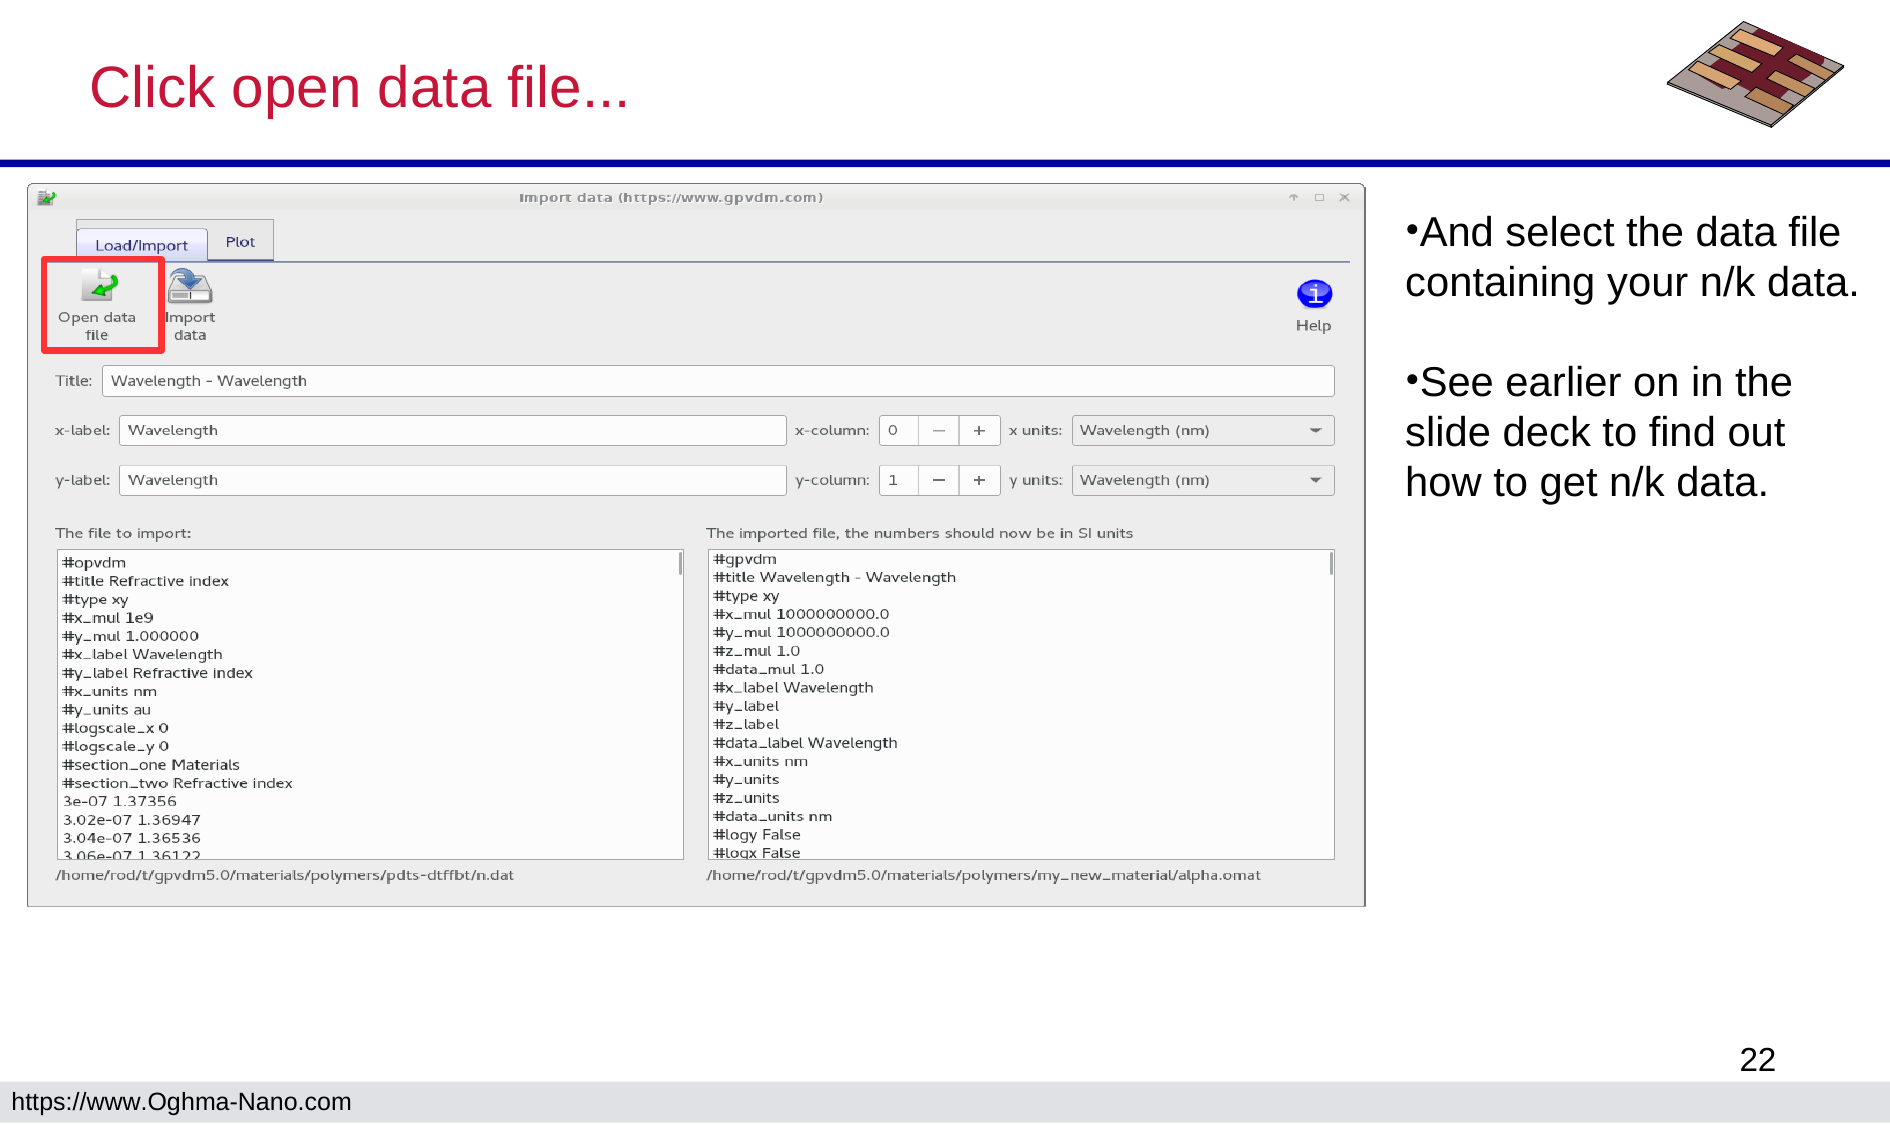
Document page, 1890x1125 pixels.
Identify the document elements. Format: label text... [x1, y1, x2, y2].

text_box <number> [1724, 1030, 1890, 1101]
picture [27, 183, 1366, 907]
title Click open data file... [74, 34, 1634, 140]
text_box And select the data file containing your n/k data. See earlier on in the slide deck to find out how to get n/k data. [1390, 196, 1879, 512]
